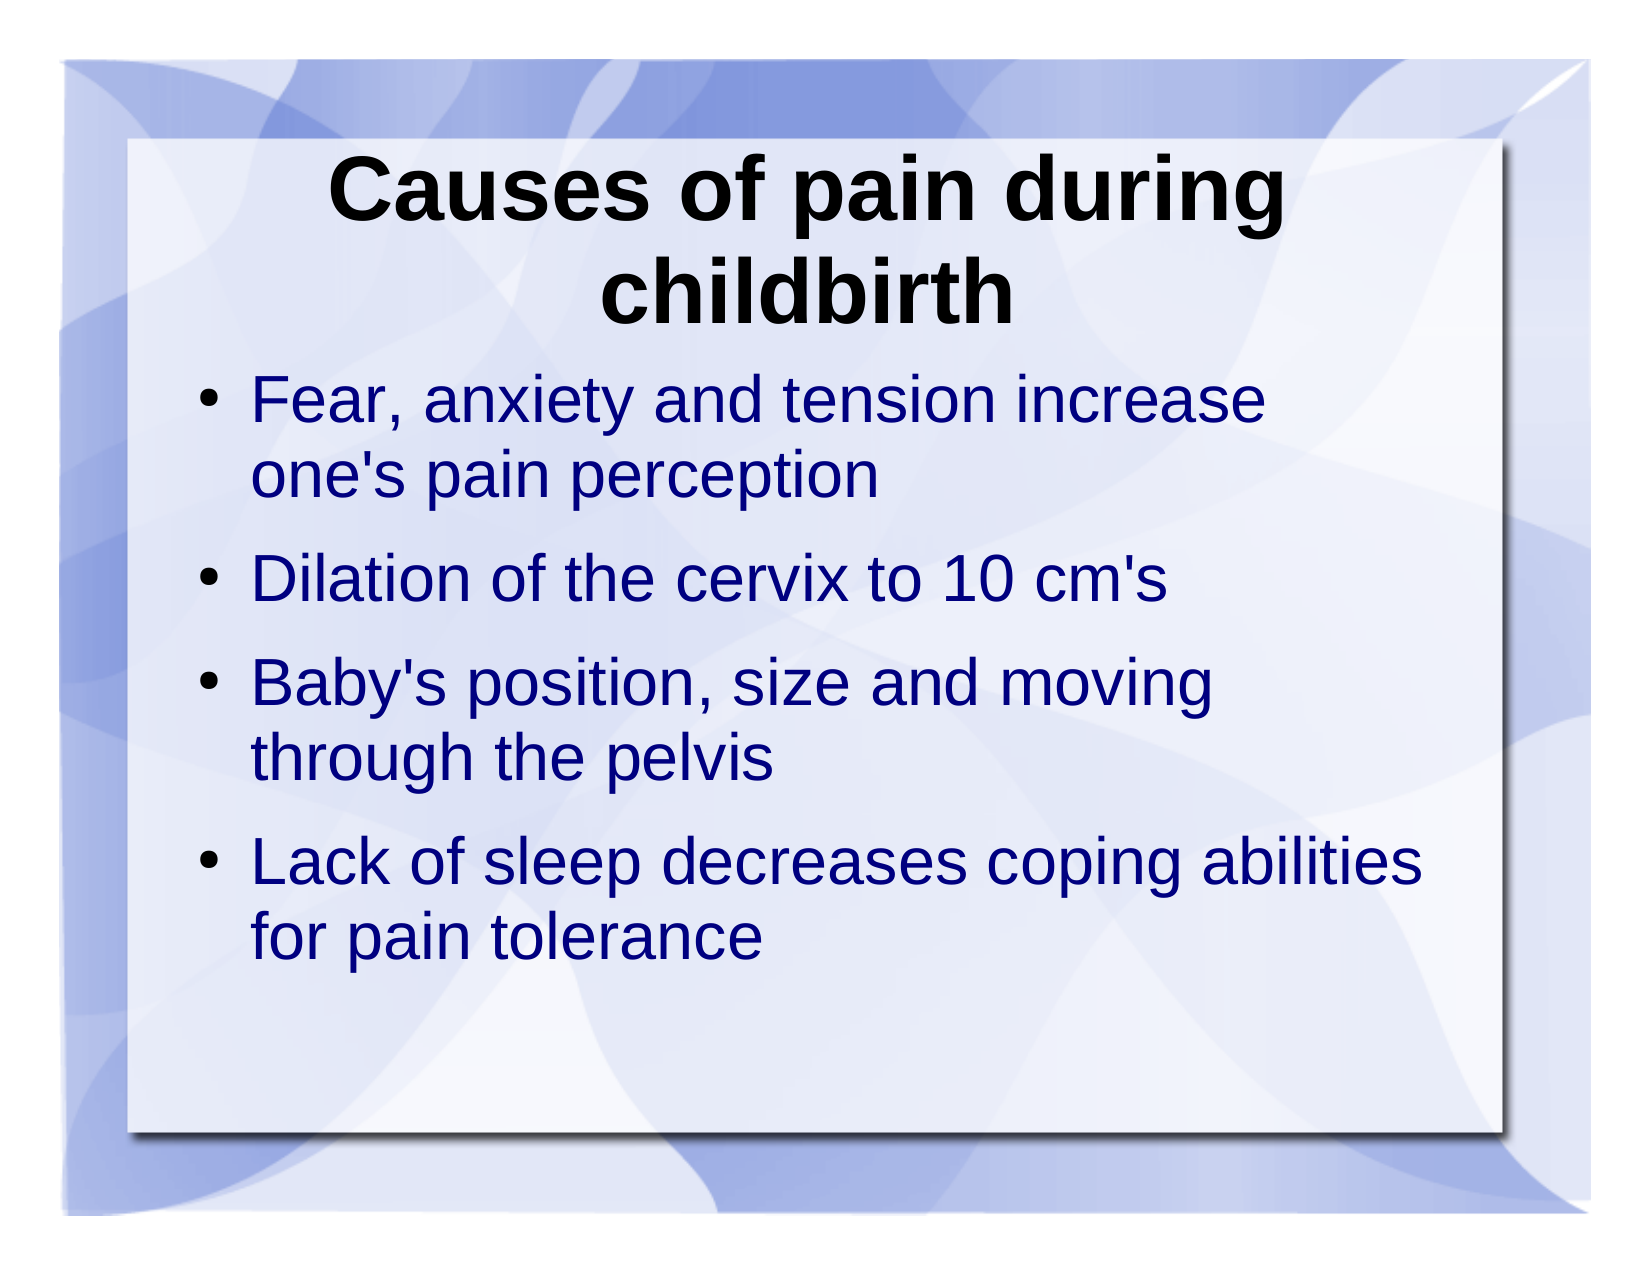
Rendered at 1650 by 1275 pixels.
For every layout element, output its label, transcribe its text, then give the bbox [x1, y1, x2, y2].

title Causes of pain during childbirth [135, 137, 1482, 343]
picture [59, 59, 1591, 1216]
list Fear, anxiety and tension increase one's pain perception Dilation of the cervix to 10 cm's Baby's position, size and moving through the pelvis Lack of sleep decreases coping abilities for pain tolerance [179, 362, 1438, 974]
